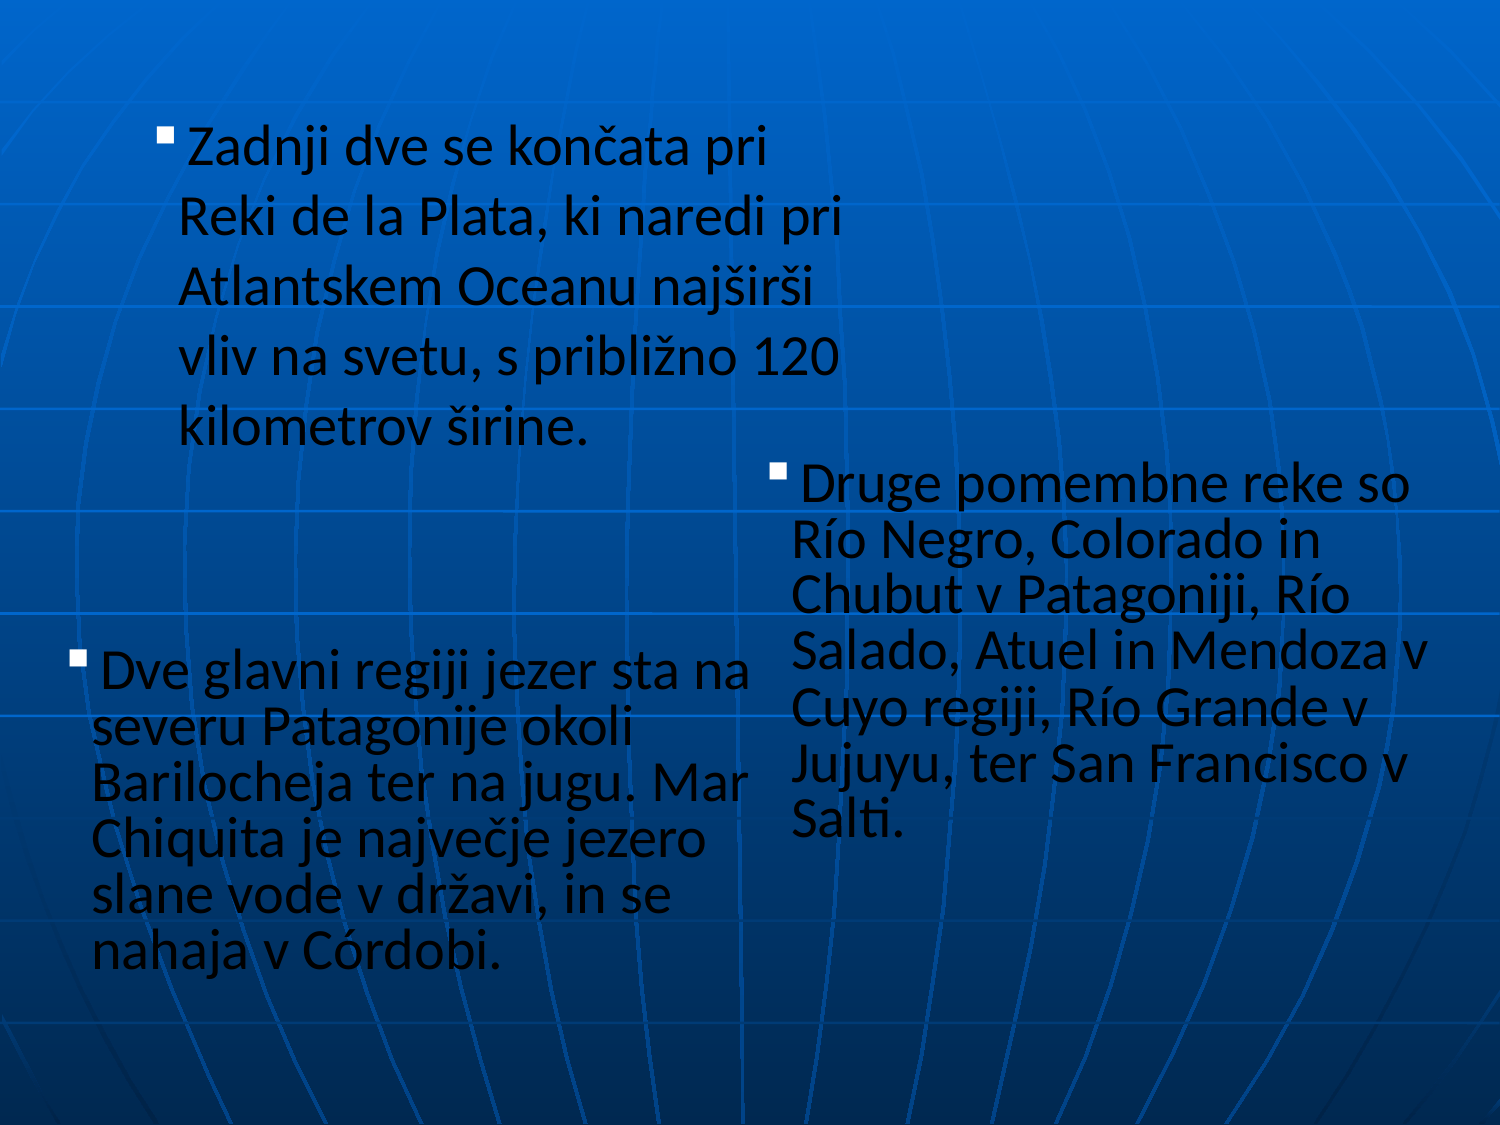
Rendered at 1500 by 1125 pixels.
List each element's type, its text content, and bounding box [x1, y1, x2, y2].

text_box Druge pomembne reke so Río Negro, Colorado in Chubut v Patagoniji, Río Salado, Atuel in Mendoza v Cuyo regiji, Río Grande v Jujuyu, ter San Francisco v Salti. [749, 449, 1500, 857]
text_box Zadnji dve se končata pri Reki de la Plata, ki naredi pri Atlantskem Oceanu najširši vliv na svetu, s približno 120 kilometrov širine. [137, 99, 888, 465]
text_box Dve glavni regiji jezer sta na severu Patagonije okoli Barilocheja ter na jugu. Mar Chiquita je največje jezero slane vode v državi, in se nahaja v Córdobi. [49, 637, 800, 989]
